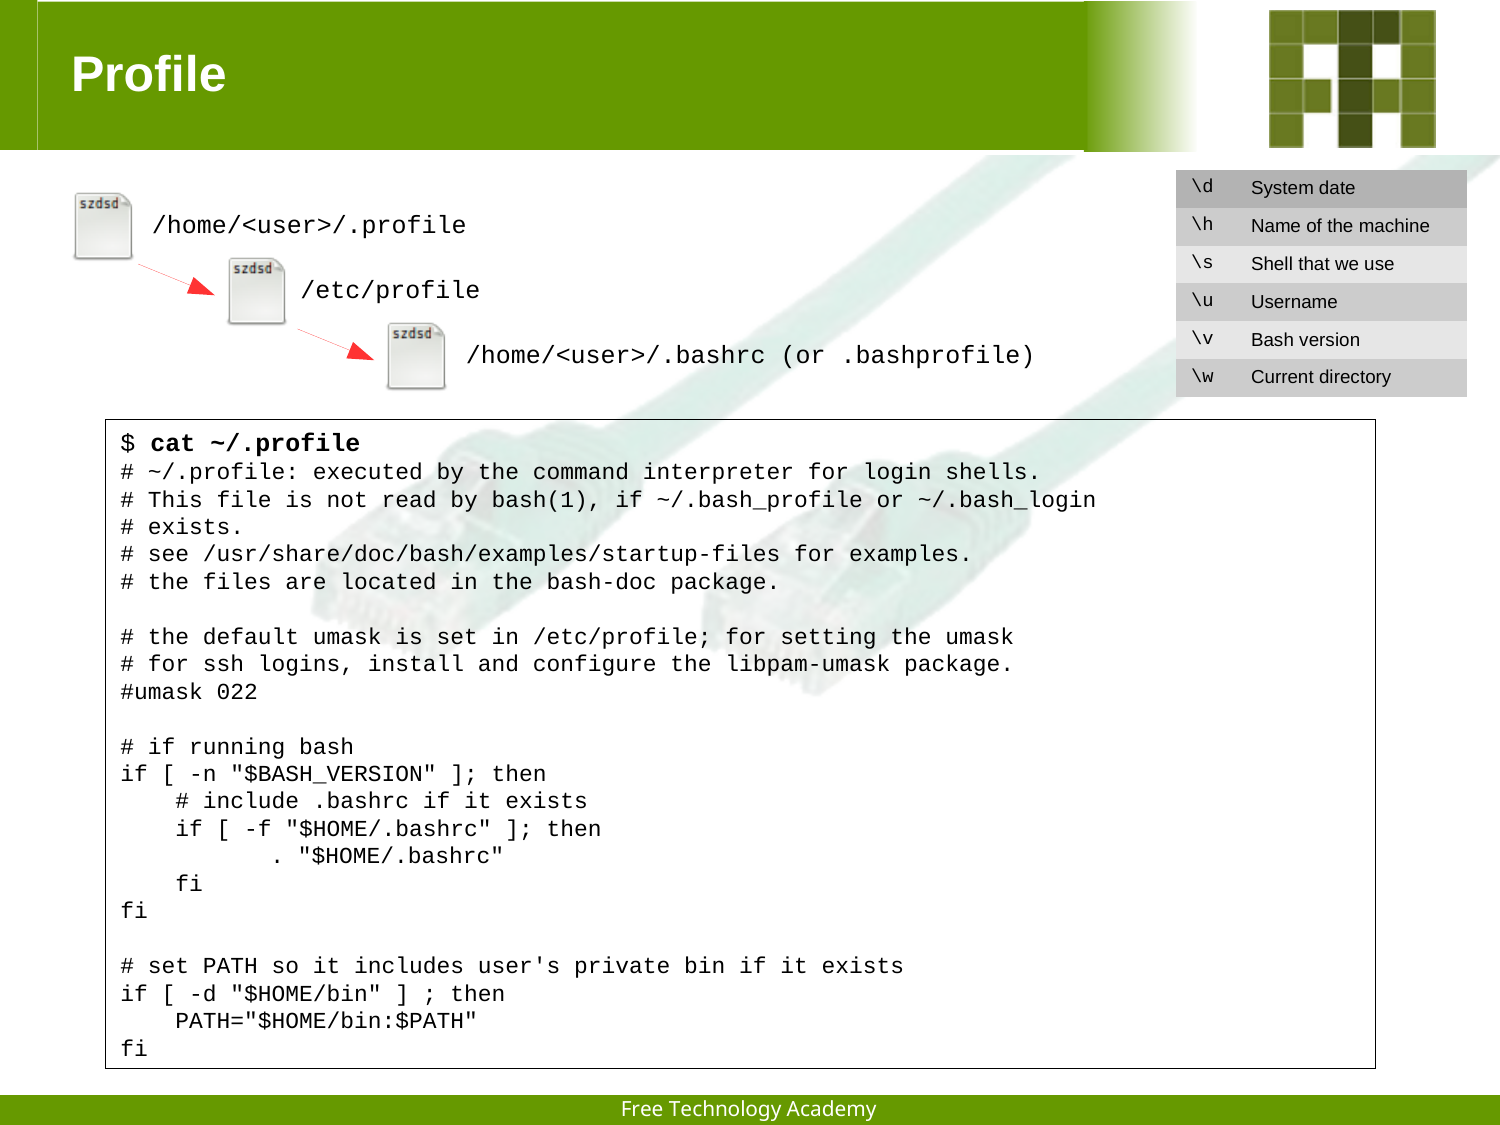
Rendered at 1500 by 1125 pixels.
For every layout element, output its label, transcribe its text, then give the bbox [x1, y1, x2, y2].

table_cell Username [1236, 283, 1467, 321]
table_header \d [1176, 170, 1236, 208]
picture [224, 253, 292, 329]
text_box /home/<user>/.profile [132, 200, 487, 249]
text_box $ cat ~/.profile # ~/.profile: executed by the command interpreter for login shells. # This file is not read by bash(1), if ~/.bash_profile or ~/.bash_login # exists. # see /usr/share/doc/bash/examples/startup-files for examples. # the files are located in the bash-doc package. # the default umask is set in /etc/profile; for setting the umask # for ssh logins, install and configure the libpam-umask package. #umask 022 # if running bash if [ -n "$BASH_VERSION" ]; then # include .bashrc if it exists if [ -f "$HOME/.bashrc" ]; then . "$HOME/.bashrc" fi fi # set PATH so it includes user's private bin if it exists if [ -d "$HOME/bin" ] ; then PATH="$HOME/bin:$PATH" fi [105, 419, 1376, 1069]
table_cell \h [1176, 208, 1236, 246]
text_box /home/<user>/.bashrc (or .bashprofile) [451, 330, 1058, 378]
picture [70, 188, 139, 264]
table_cell \w [1176, 359, 1236, 397]
table_cell \u [1176, 283, 1236, 321]
table_cell Bash version [1236, 321, 1467, 359]
text_box /etc/profile [285, 265, 511, 313]
table_cell \v [1176, 321, 1236, 359]
table_cell Current directory [1236, 359, 1467, 397]
picture [383, 318, 452, 394]
table_cell \s [1176, 246, 1236, 283]
table_cell Shell that we use [1236, 246, 1467, 283]
table_cell Name of the machine [1236, 208, 1467, 246]
picture [1269, 10, 1436, 148]
table_header System date [1236, 170, 1467, 208]
title Profile [56, 1, 1107, 152]
